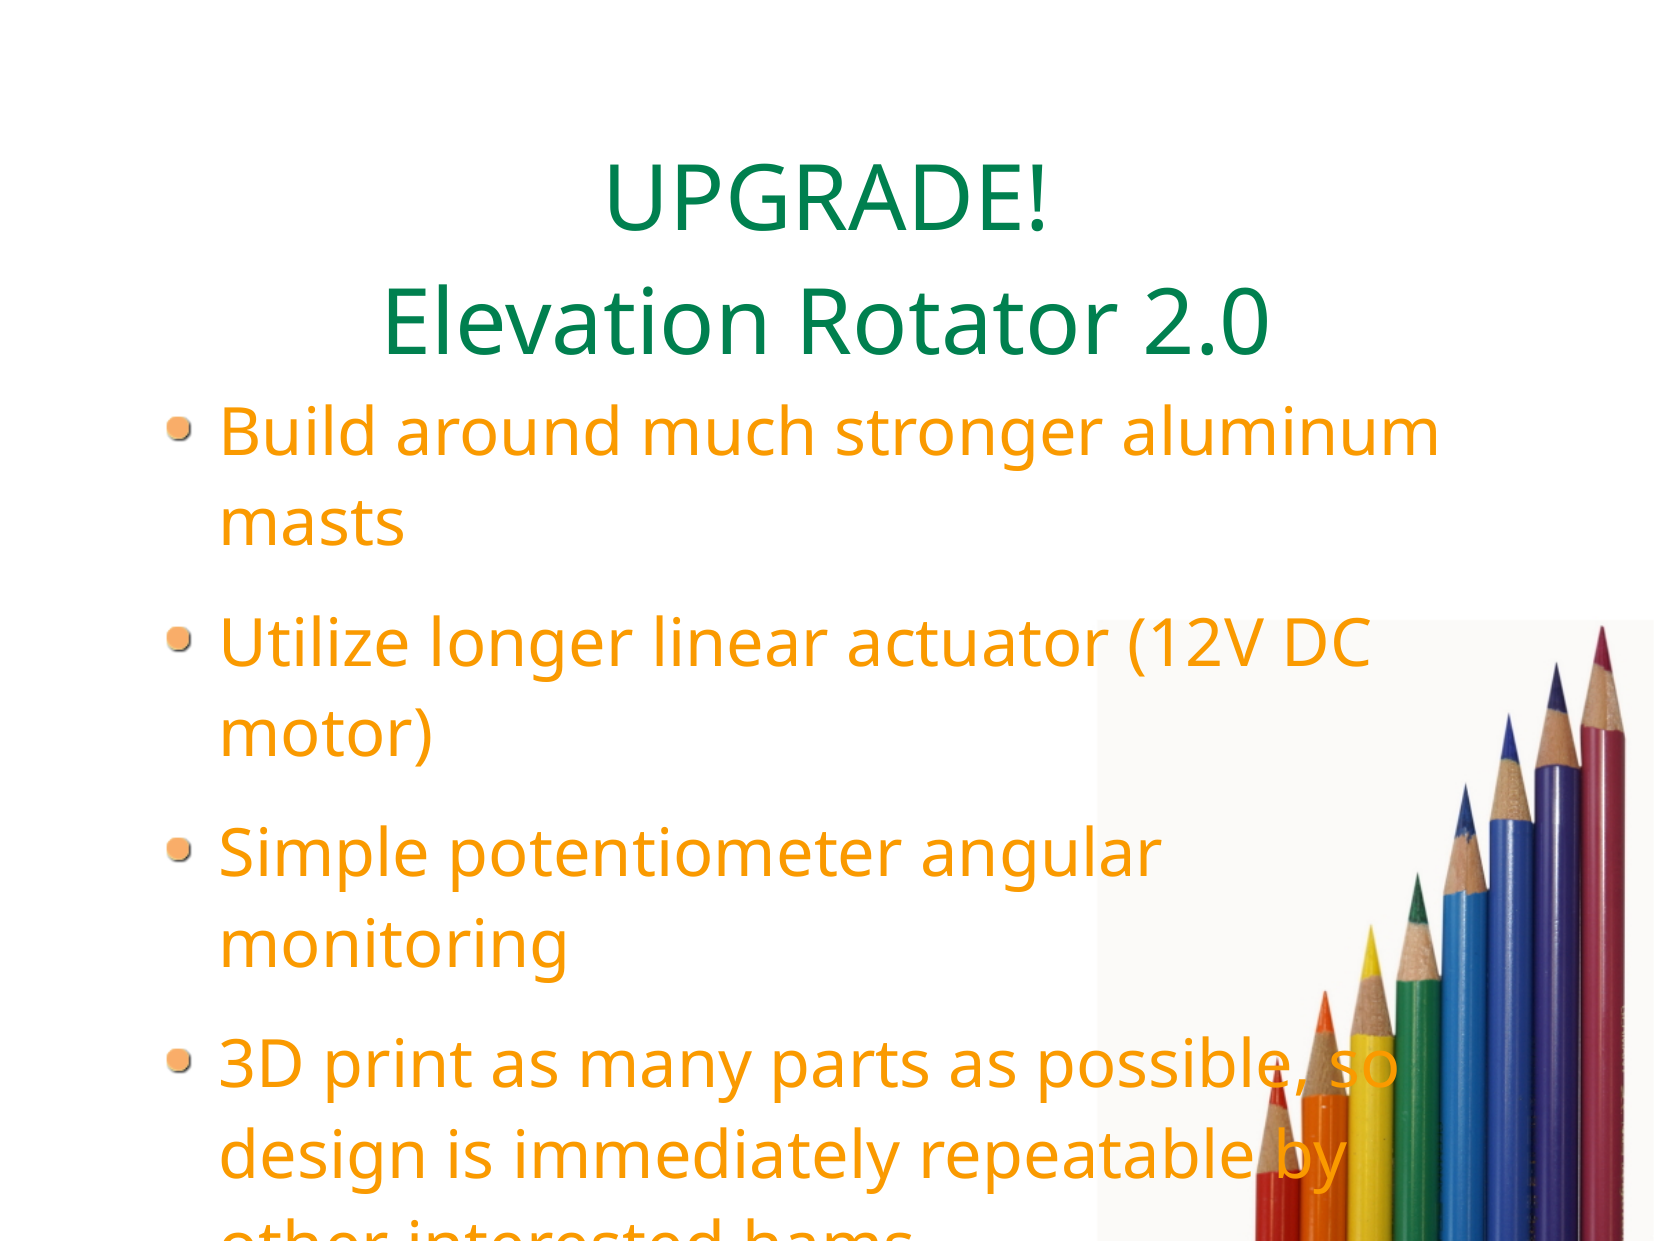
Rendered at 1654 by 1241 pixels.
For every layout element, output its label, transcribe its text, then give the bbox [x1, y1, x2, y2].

picture [500, 1237, 514, 1241]
picture [564, 1237, 578, 1241]
picture [697, 1237, 711, 1241]
picture [0, 0, 1654, 1241]
title UPGRADE! Elevation Rotator 2.0 [147, 141, 1506, 373]
picture [336, 1237, 350, 1241]
list Build around much stronger aluminum masts Utilize longer linear actuator (12V DC motor) Simple potentiometer angular monitoring 3D print as many parts as possible, so design is immediately repeatable by other interested hams [147, 383, 1506, 1104]
picture [658, 1237, 672, 1241]
